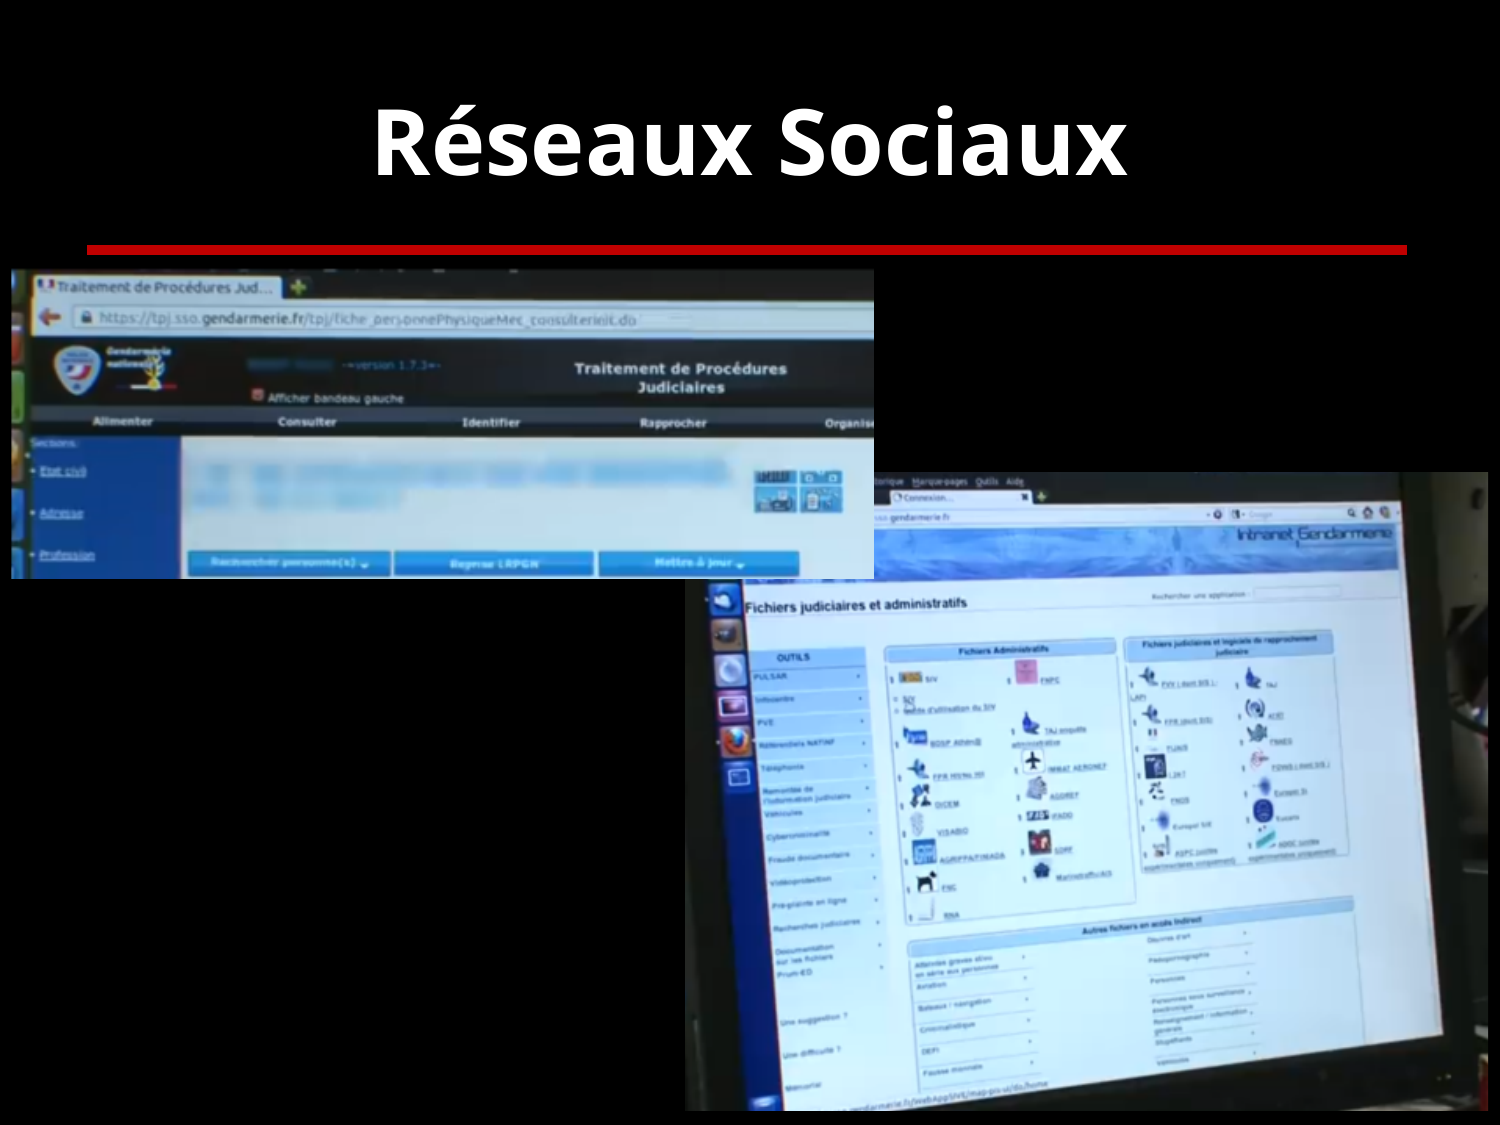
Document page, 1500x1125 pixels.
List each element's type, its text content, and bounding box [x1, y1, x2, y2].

picture [11, 266, 1489, 1111]
title Réseaux Sociaux [75, 45, 1425, 233]
